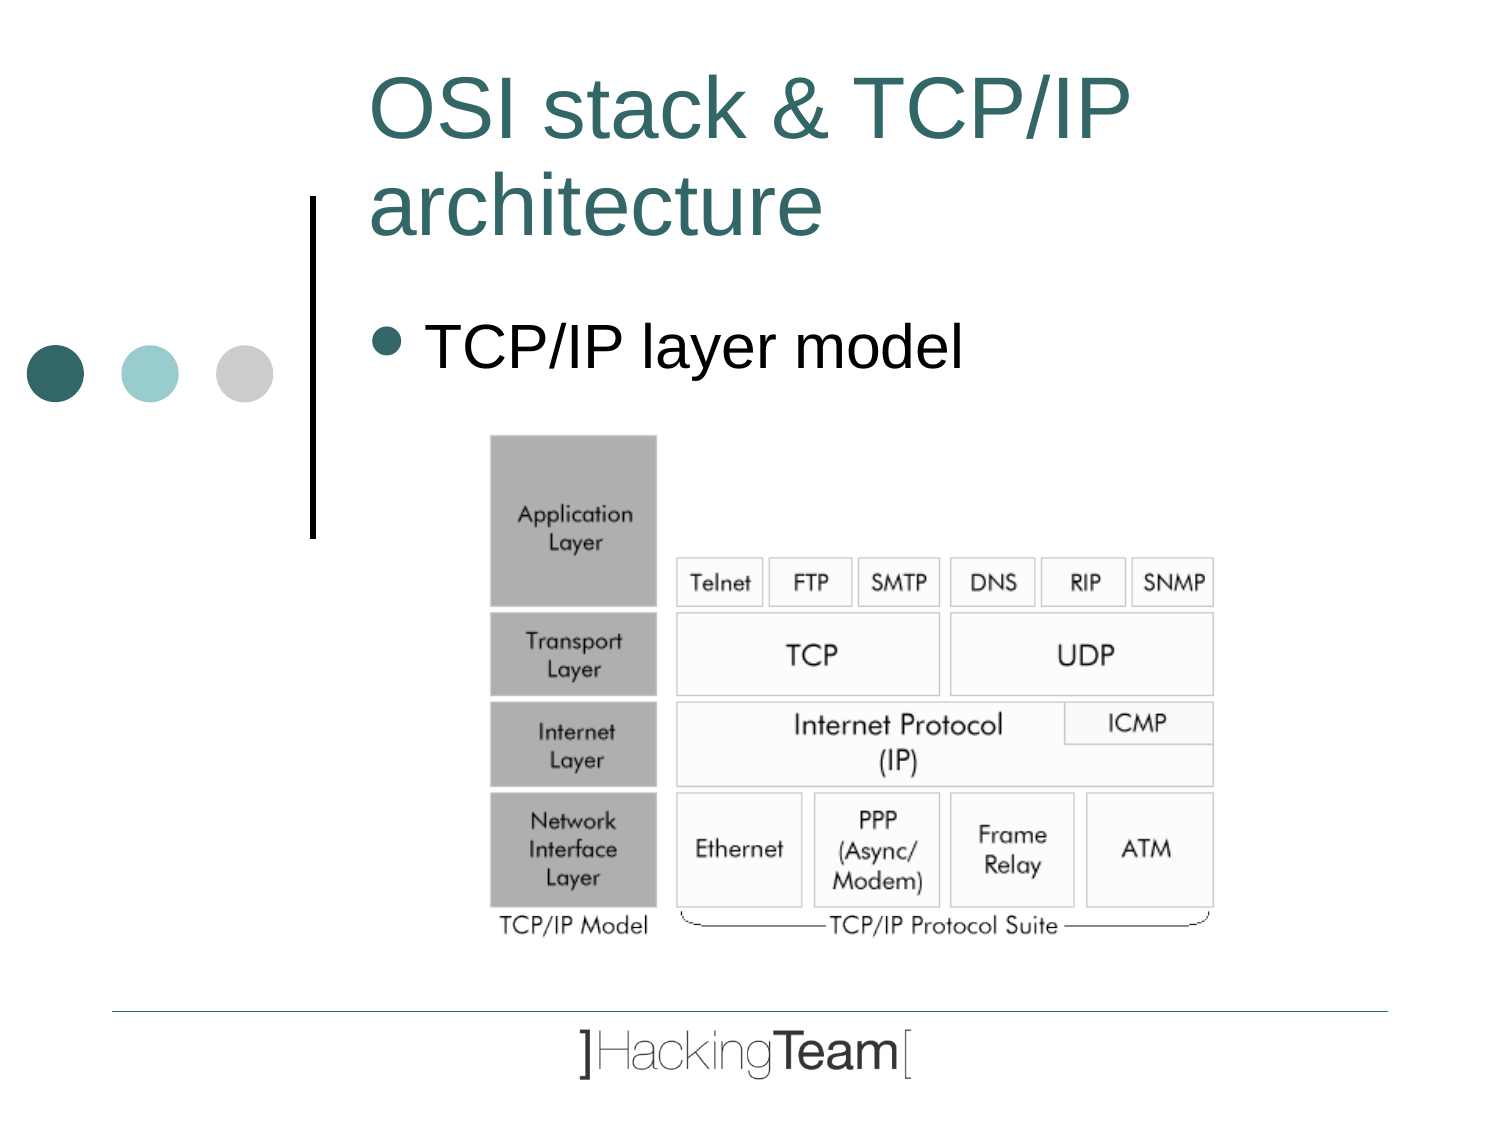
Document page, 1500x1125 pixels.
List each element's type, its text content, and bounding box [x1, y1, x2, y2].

picture [574, 1041, 916, 1084]
title OSI stack & TCP/IP architecture [249, 38, 1401, 275]
list TCP/IP layer model [249, 312, 1401, 1041]
picture [487, 432, 1216, 938]
